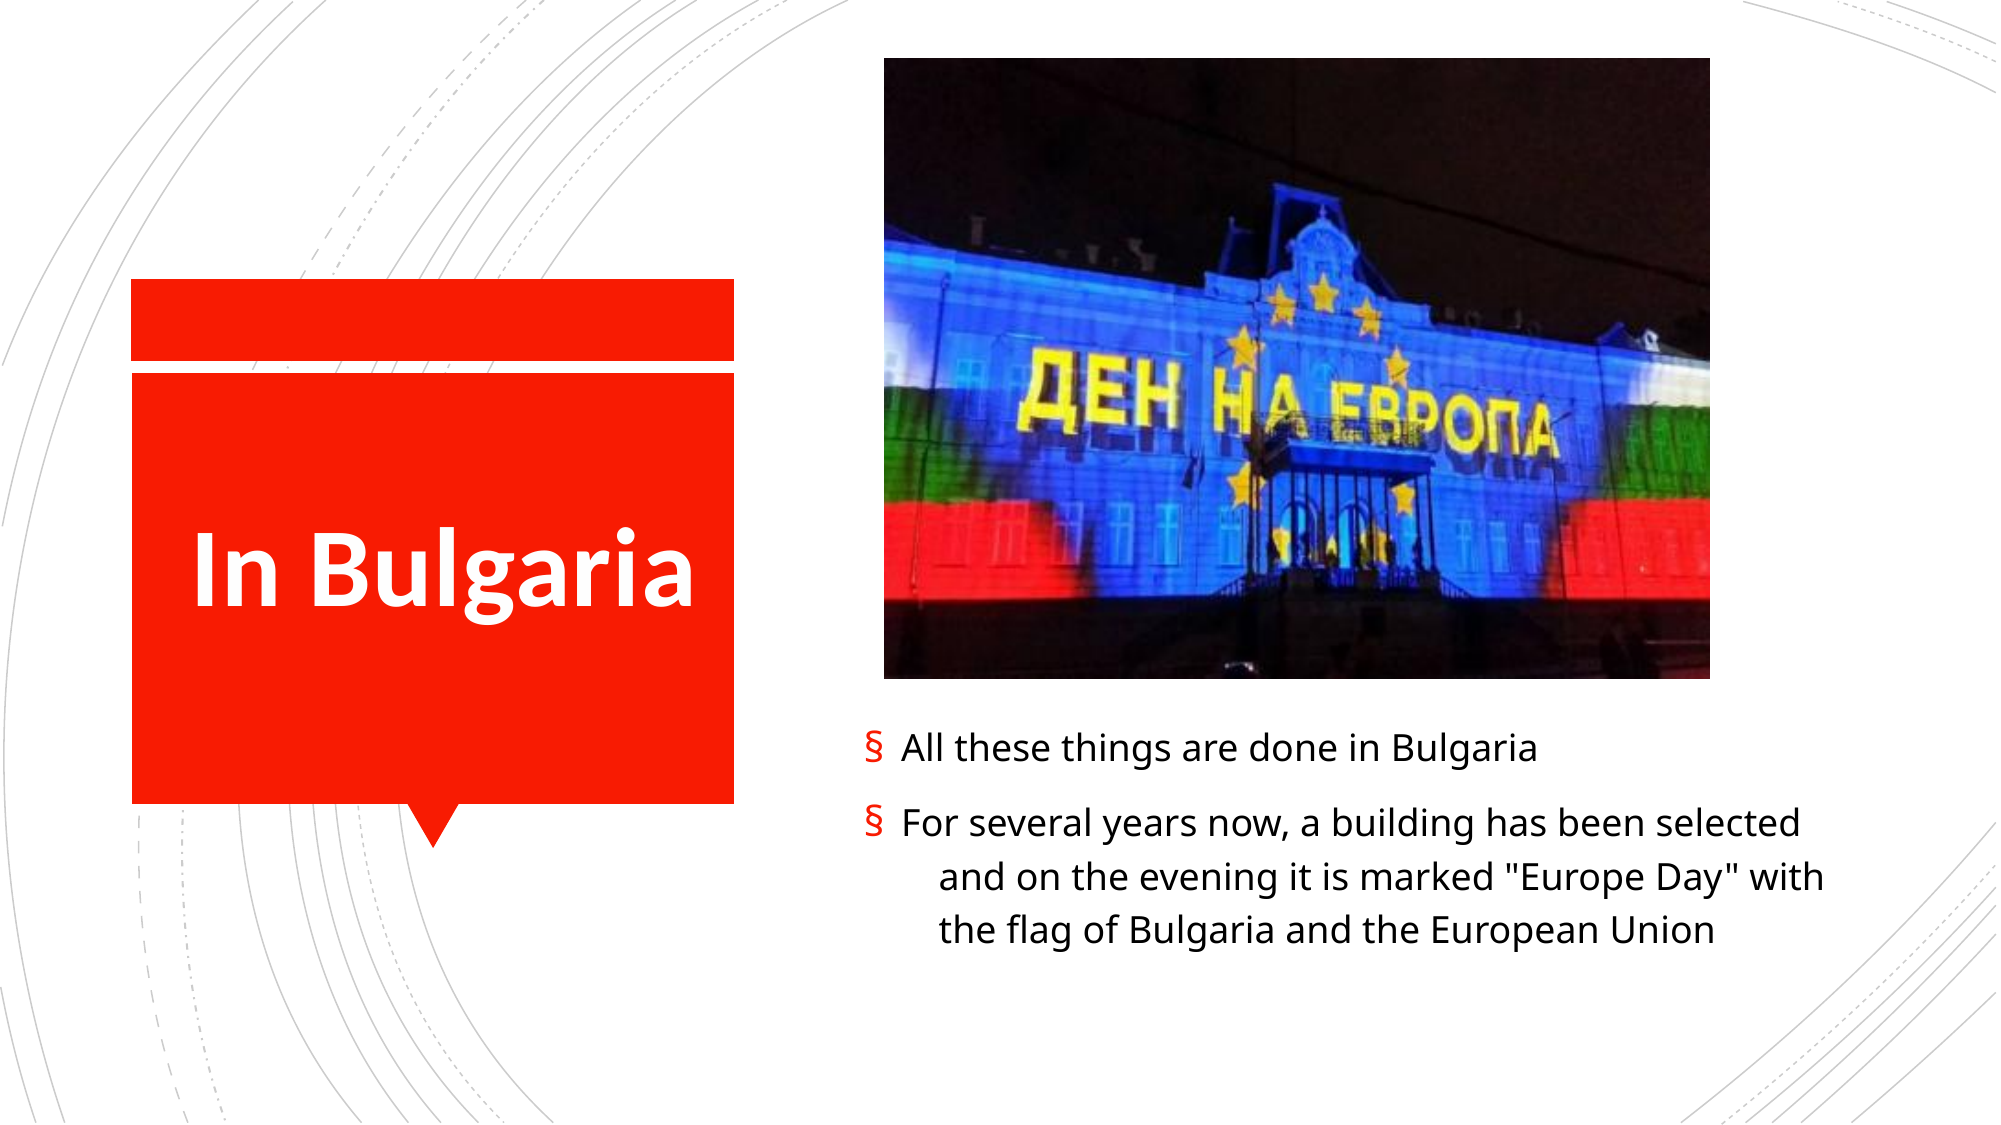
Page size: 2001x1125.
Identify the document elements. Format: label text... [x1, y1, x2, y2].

text_box In Bulgaria [175, 486, 713, 637]
list All these things are done in Bulgaria For several years now, a building has been selected and on the evening it is marked "Europe Day" with the flag of Bulgaria and the European Union [848, 600, 1880, 1067]
picture [884, 58, 1710, 679]
